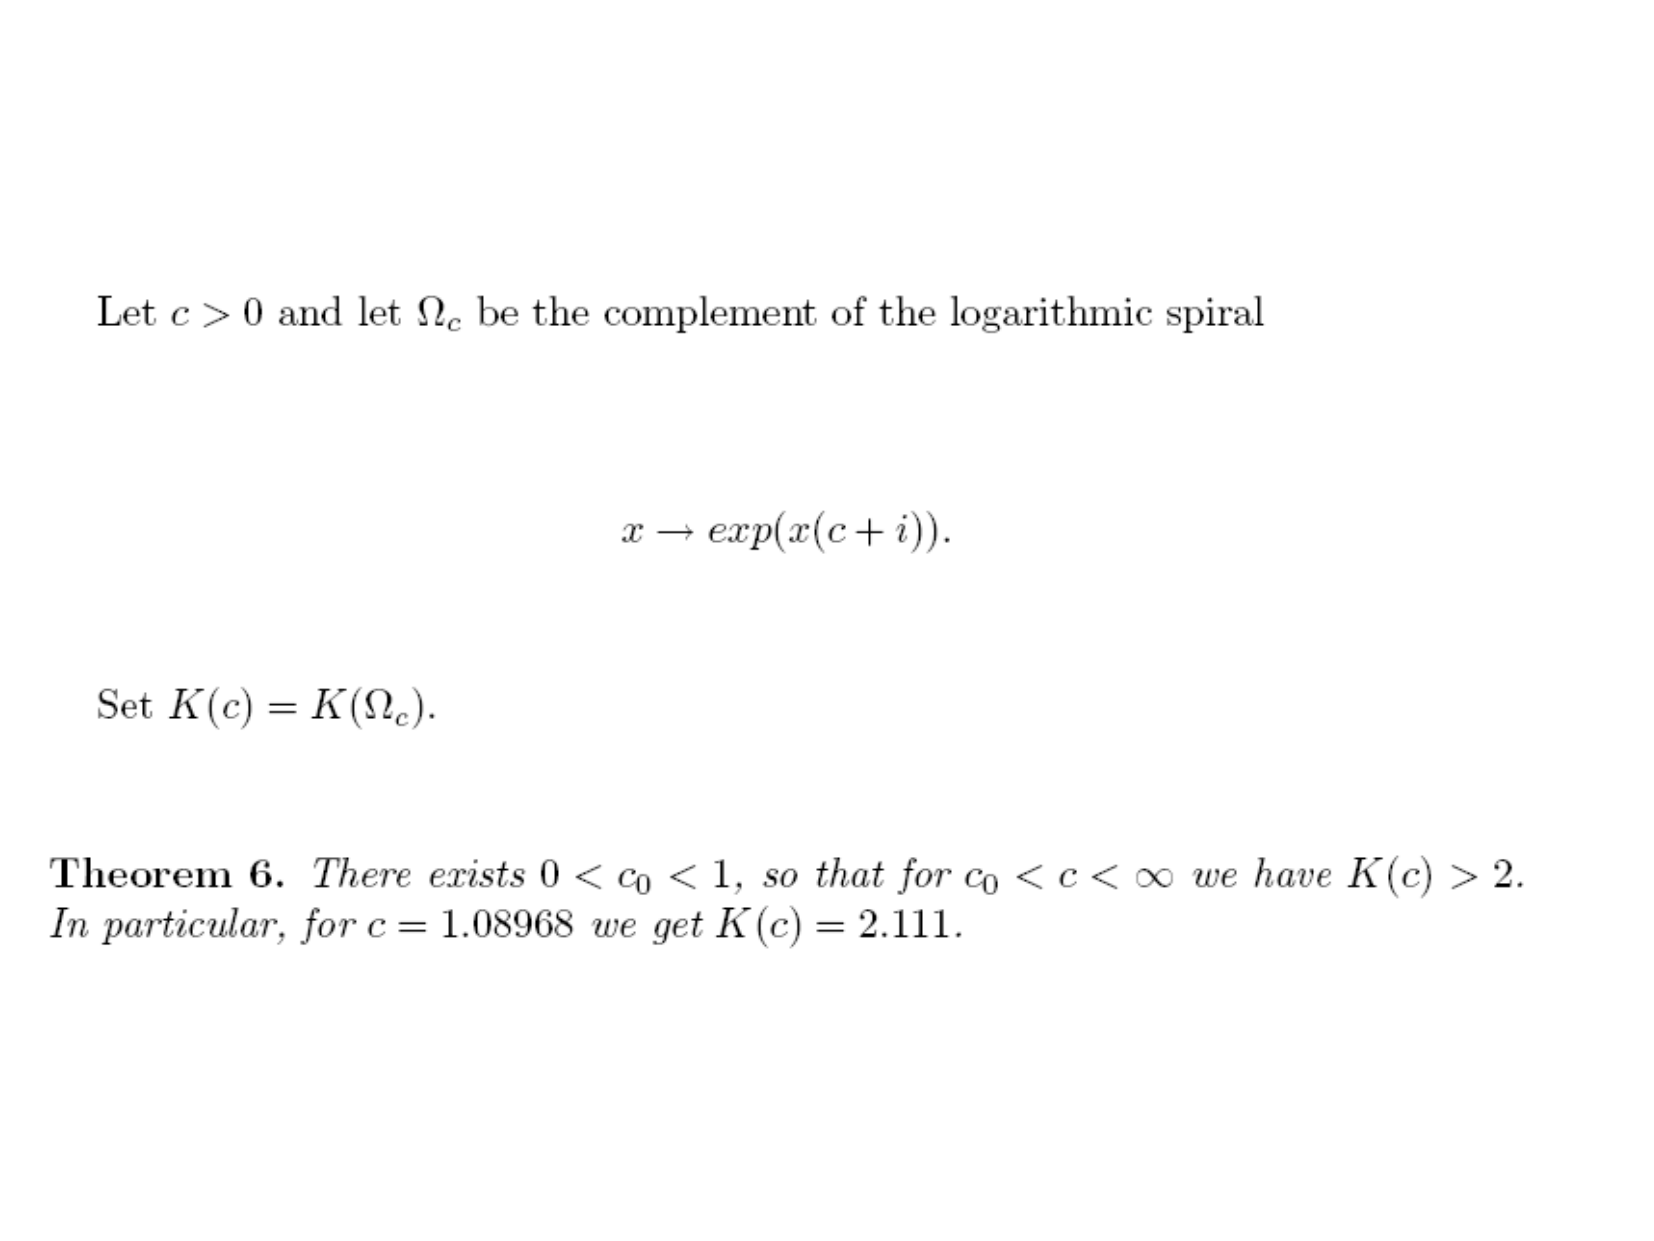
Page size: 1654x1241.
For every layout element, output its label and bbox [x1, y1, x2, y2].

picture [37, 224, 1649, 1047]
